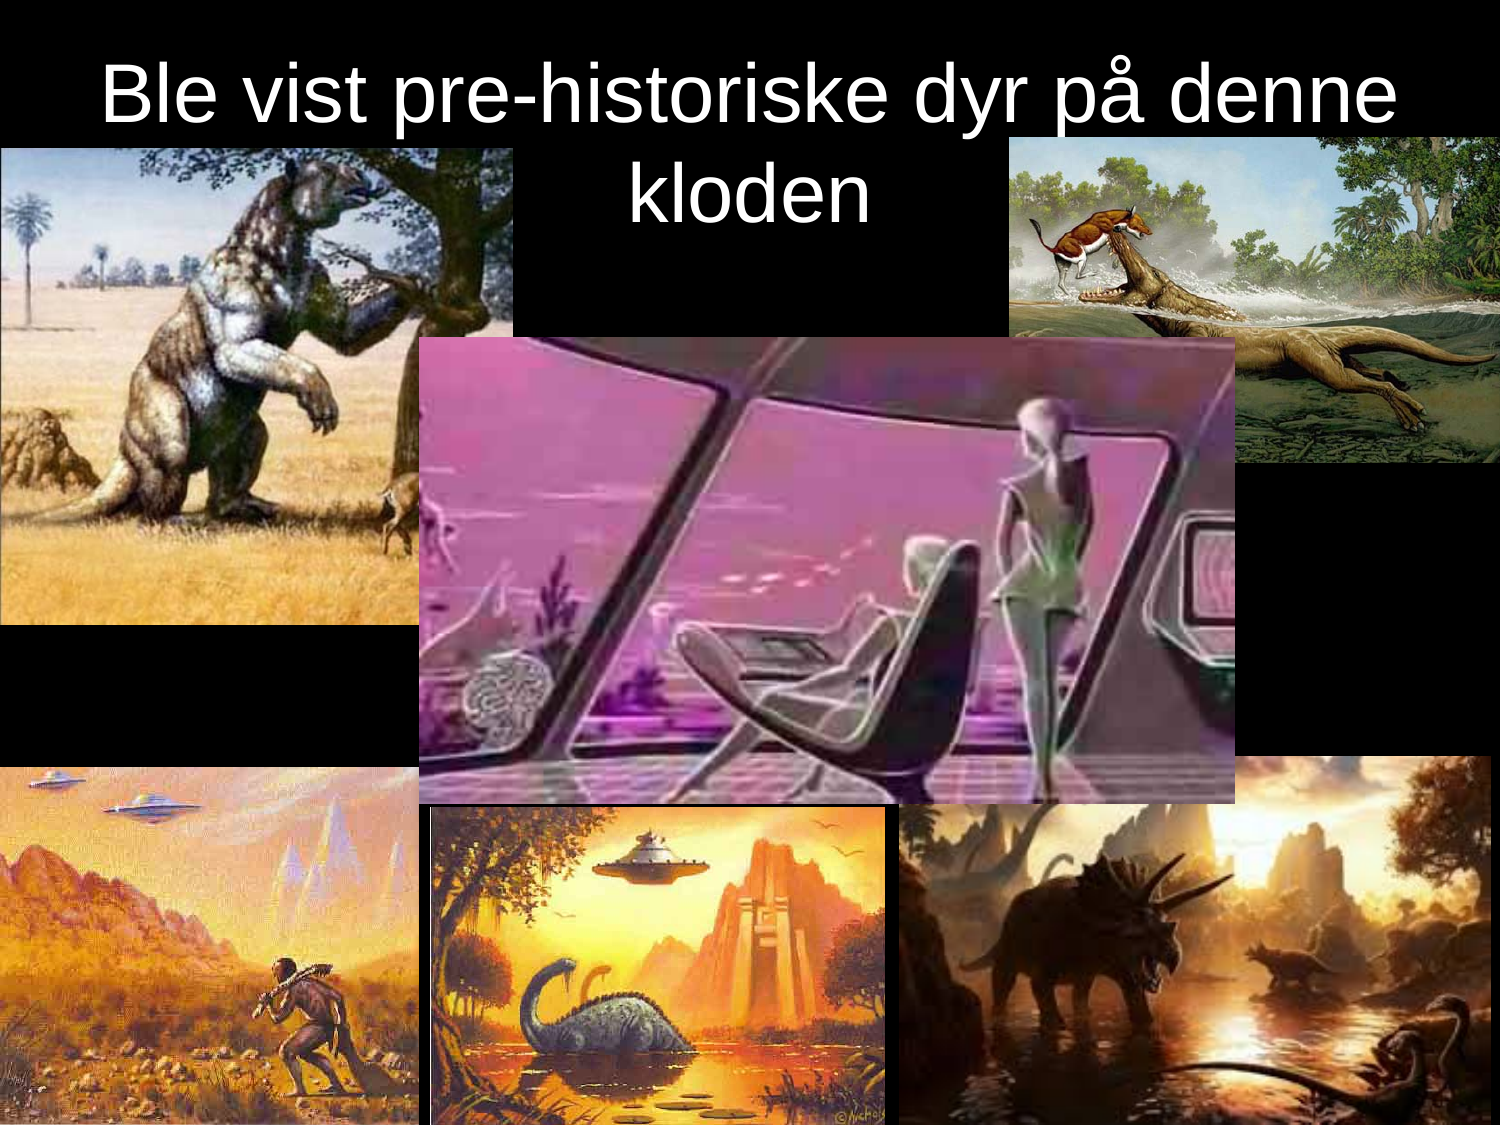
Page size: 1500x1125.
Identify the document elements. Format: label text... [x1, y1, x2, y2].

picture [0, 137, 1500, 1125]
title Ble vist pre-historiske dyr på denne kloden [75, 45, 1426, 233]
picture [430, 807, 885, 1125]
